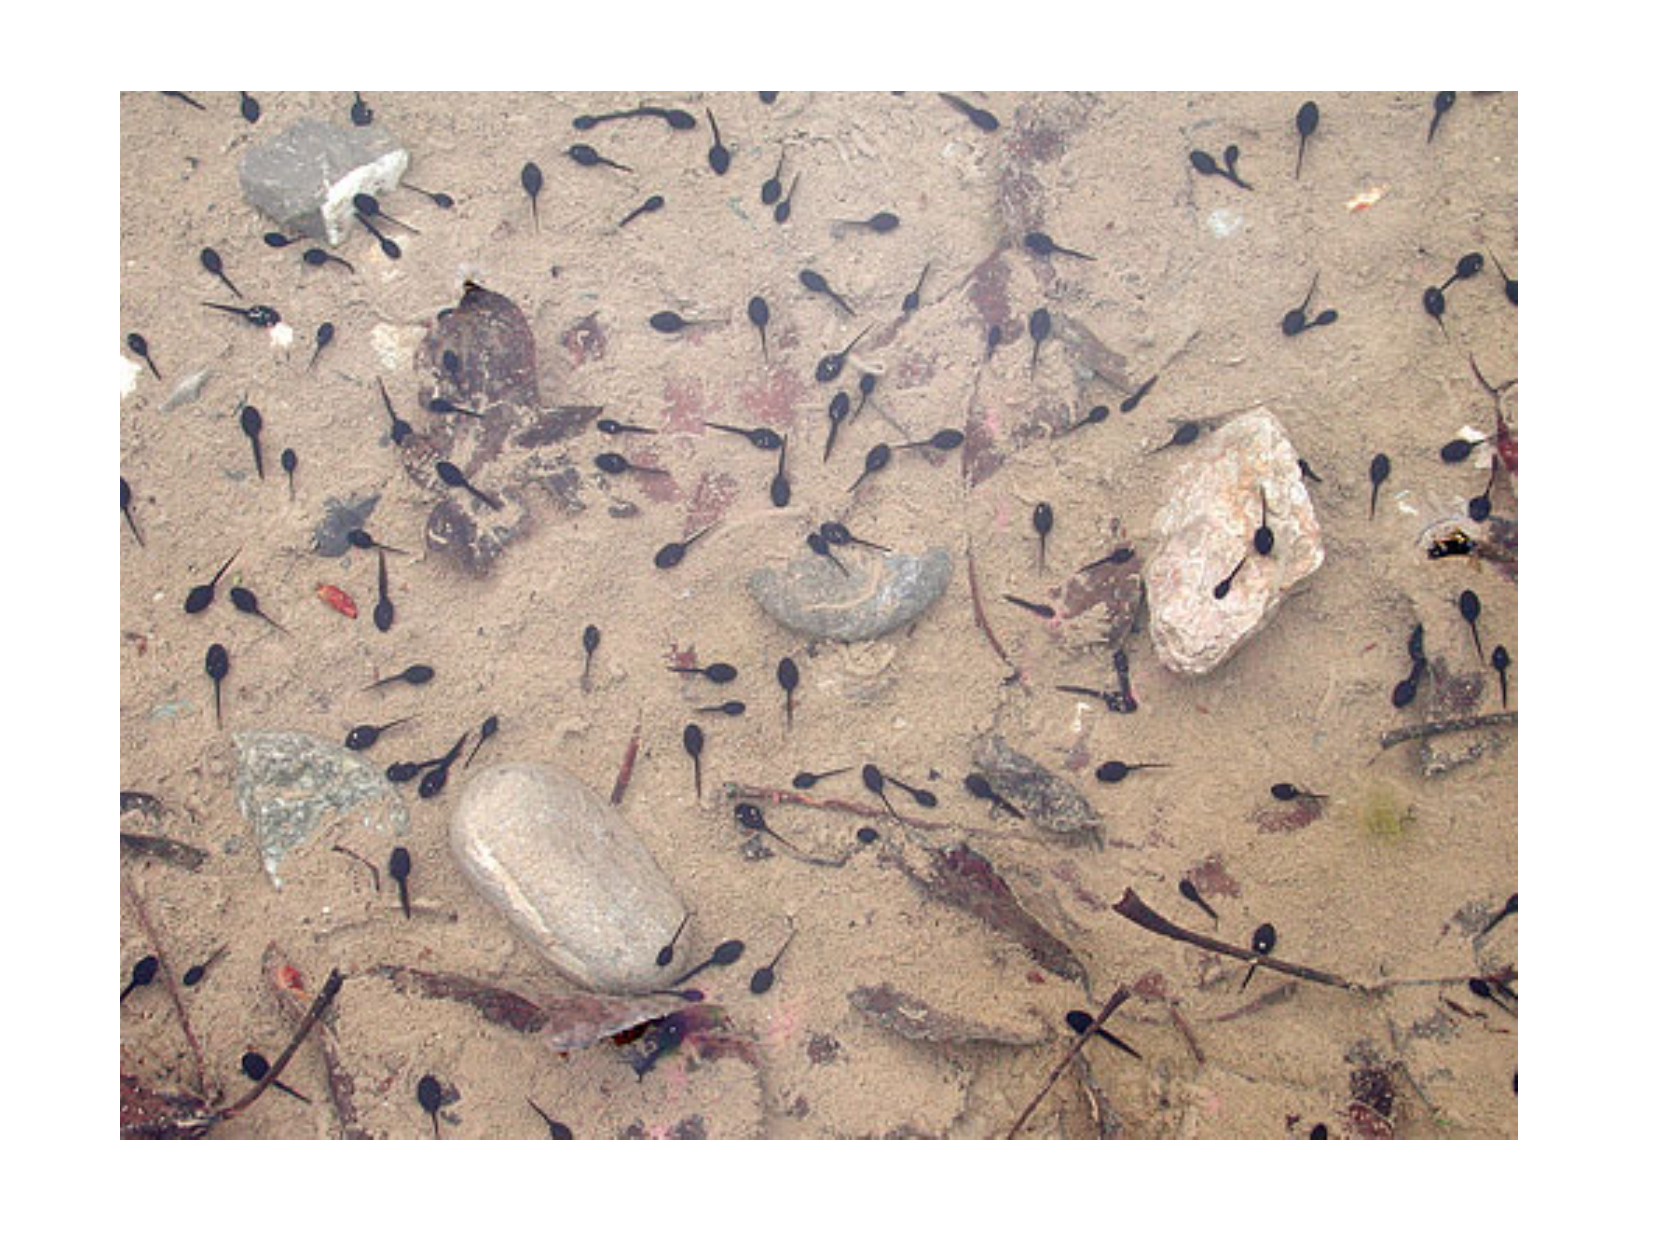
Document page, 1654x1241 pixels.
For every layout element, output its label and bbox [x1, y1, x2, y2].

picture [120, 91, 1518, 1141]
